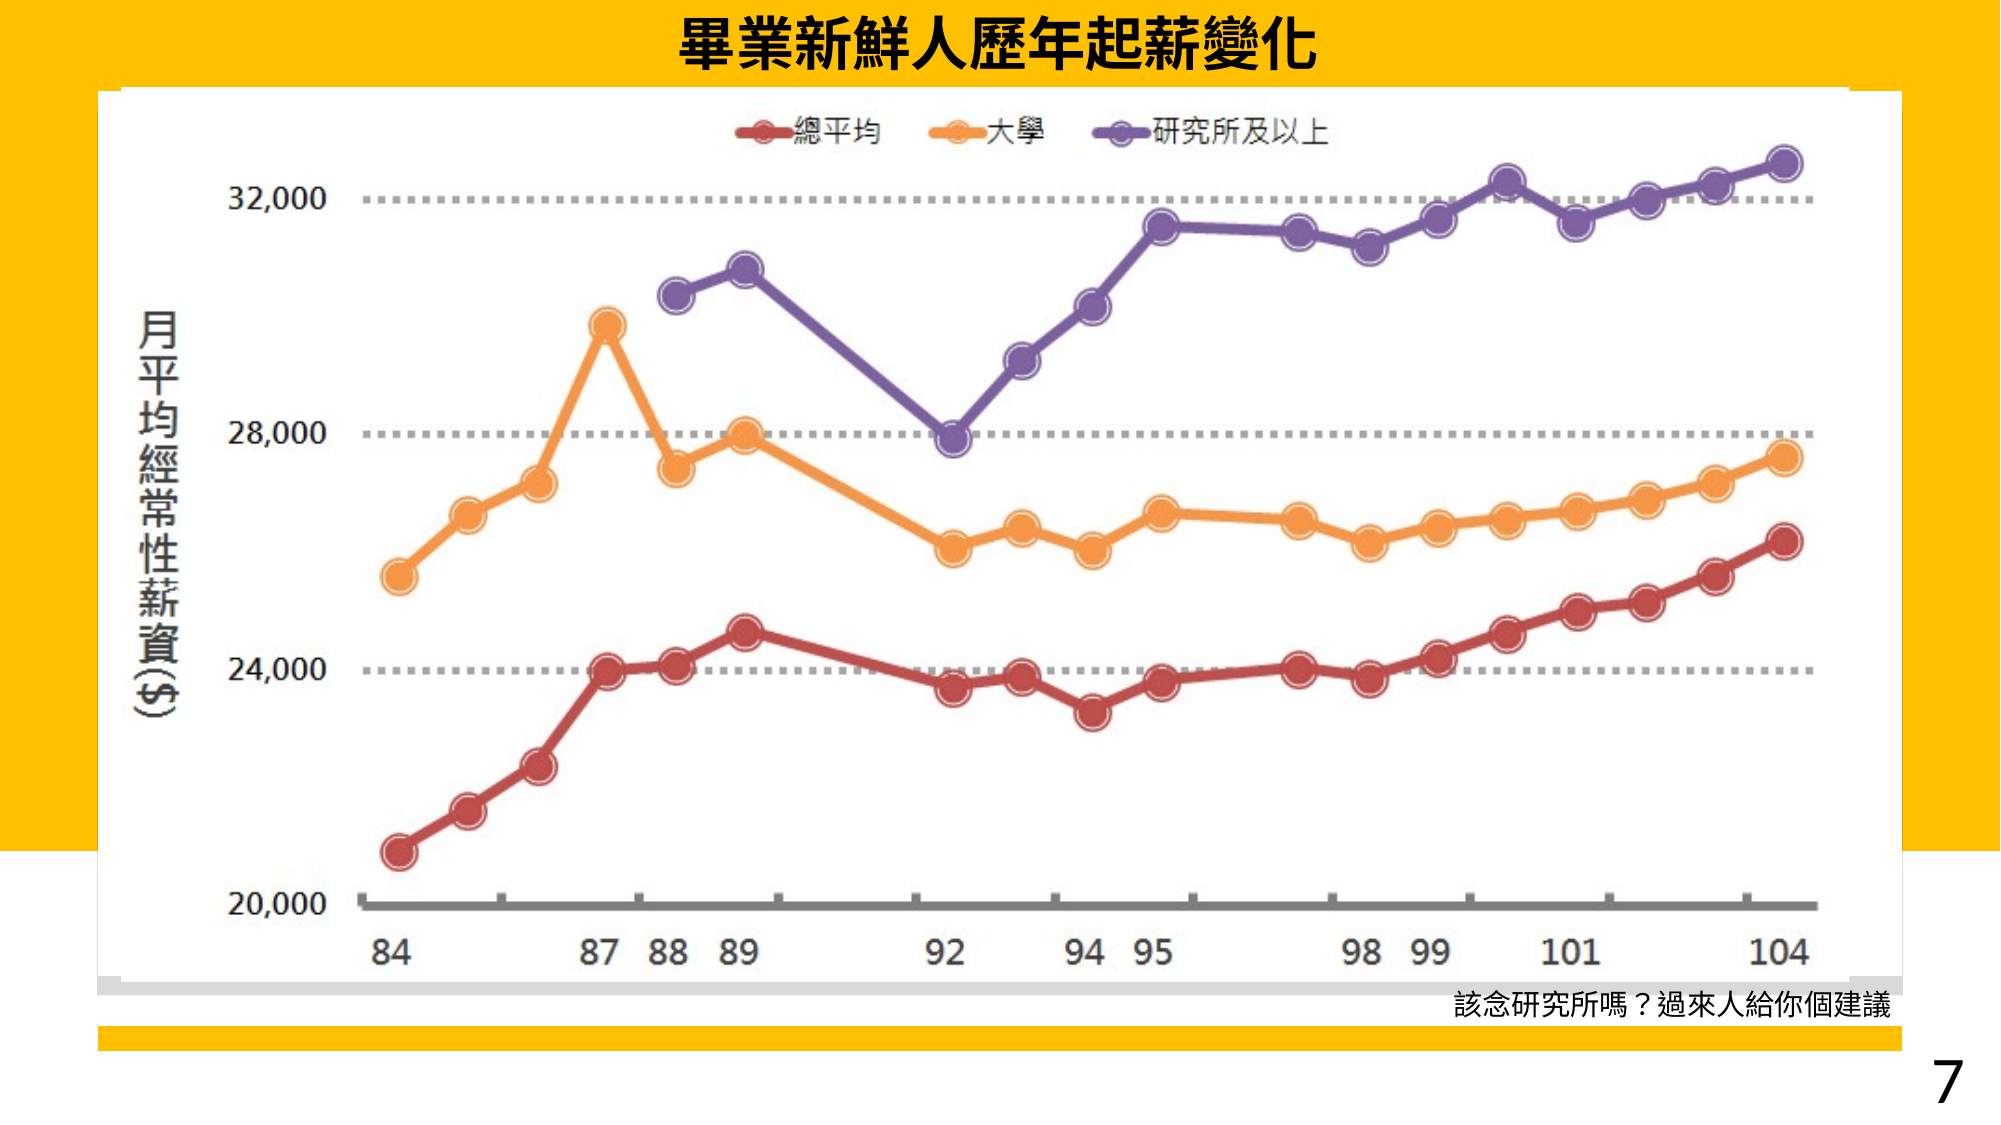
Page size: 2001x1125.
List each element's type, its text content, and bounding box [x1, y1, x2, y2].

picture [121, 87, 1850, 982]
text_box [0, 0, 2000, 1125]
text_box 畢業新鮮人歷年起薪變化 [498, 0, 1499, 86]
text_box 該念研究所嗎？過來人給你個建議 [1438, 979, 1953, 1030]
text_box 7 [1916, 1029, 2000, 1125]
